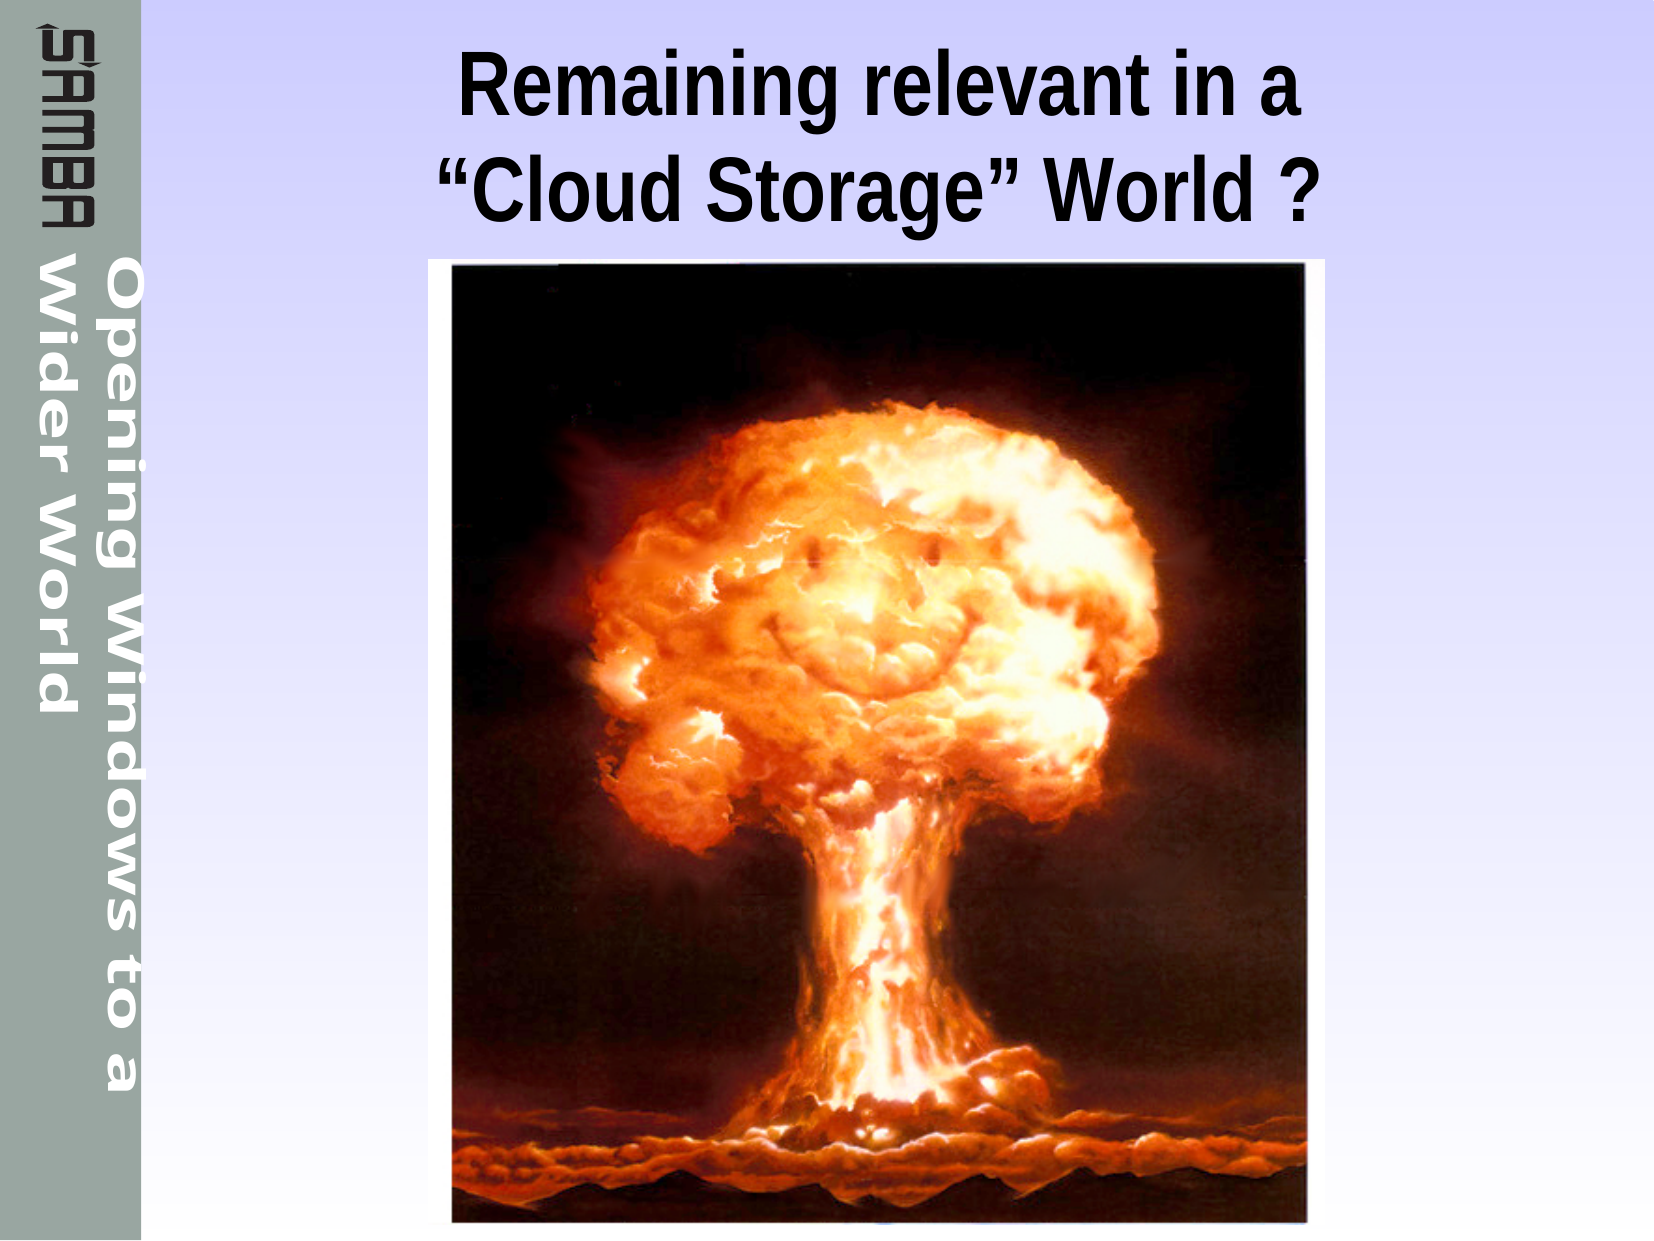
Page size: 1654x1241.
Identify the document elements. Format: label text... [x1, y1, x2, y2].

picture [428, 259, 1325, 1225]
title Remaining relevant in a “Cloud Storage” World ? [173, 31, 1586, 240]
